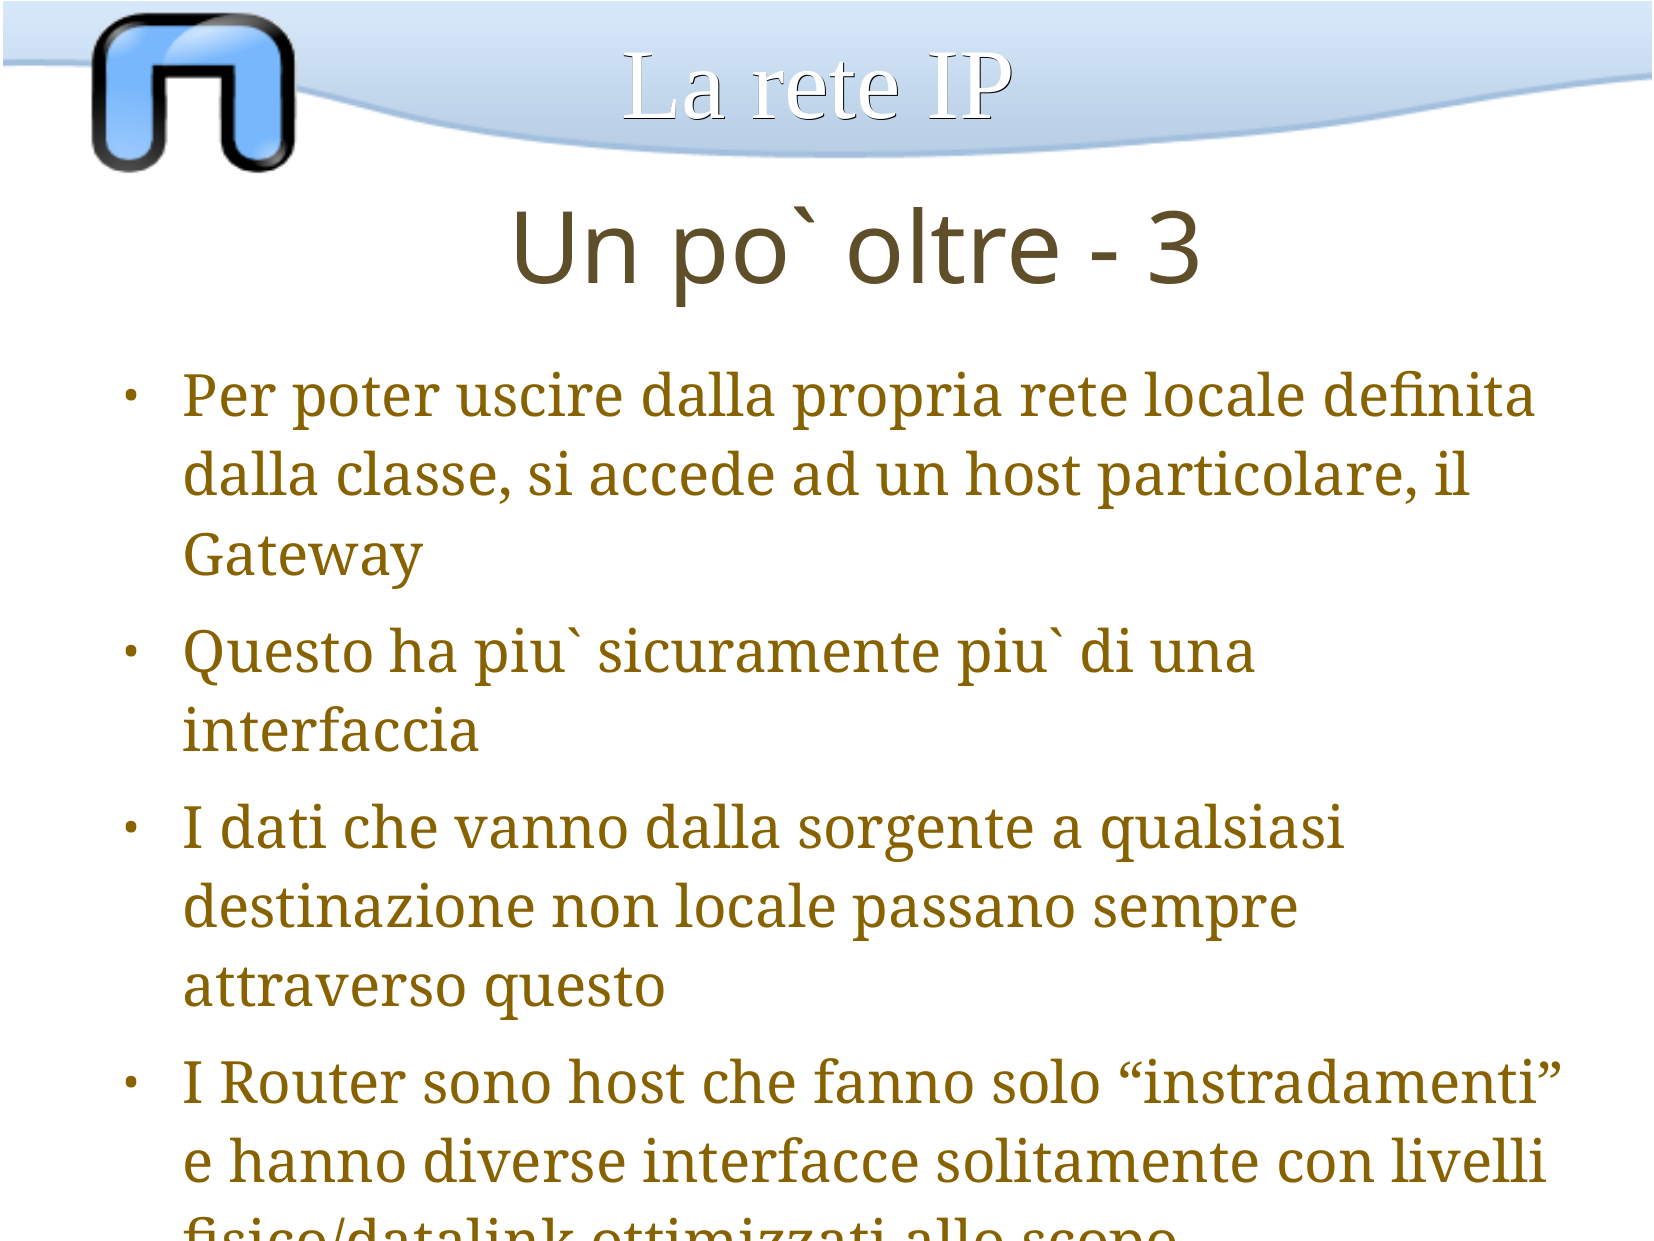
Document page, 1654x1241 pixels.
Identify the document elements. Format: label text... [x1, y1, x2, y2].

picture [0, 0, 1654, 1241]
list Per poter uscire dalla propria rete locale definita dalla classe, si accede ad un host particolare, il Gateway Questo ha piu` sicuramente piu` di una interfaccia I dati che vanno dalla sorgente a qualsiasi destinazione non locale passano sempre attraverso questo I Router sono host che fanno solo “instradamenti” e hanno diverse interfacce solitamente con livelli fisico/datalink ottimizzati allo scopo [88, 354, 1565, 1241]
text_box La rete IP [573, 29, 1063, 82]
title Un po` oltre - 3 [147, 82, 1565, 408]
